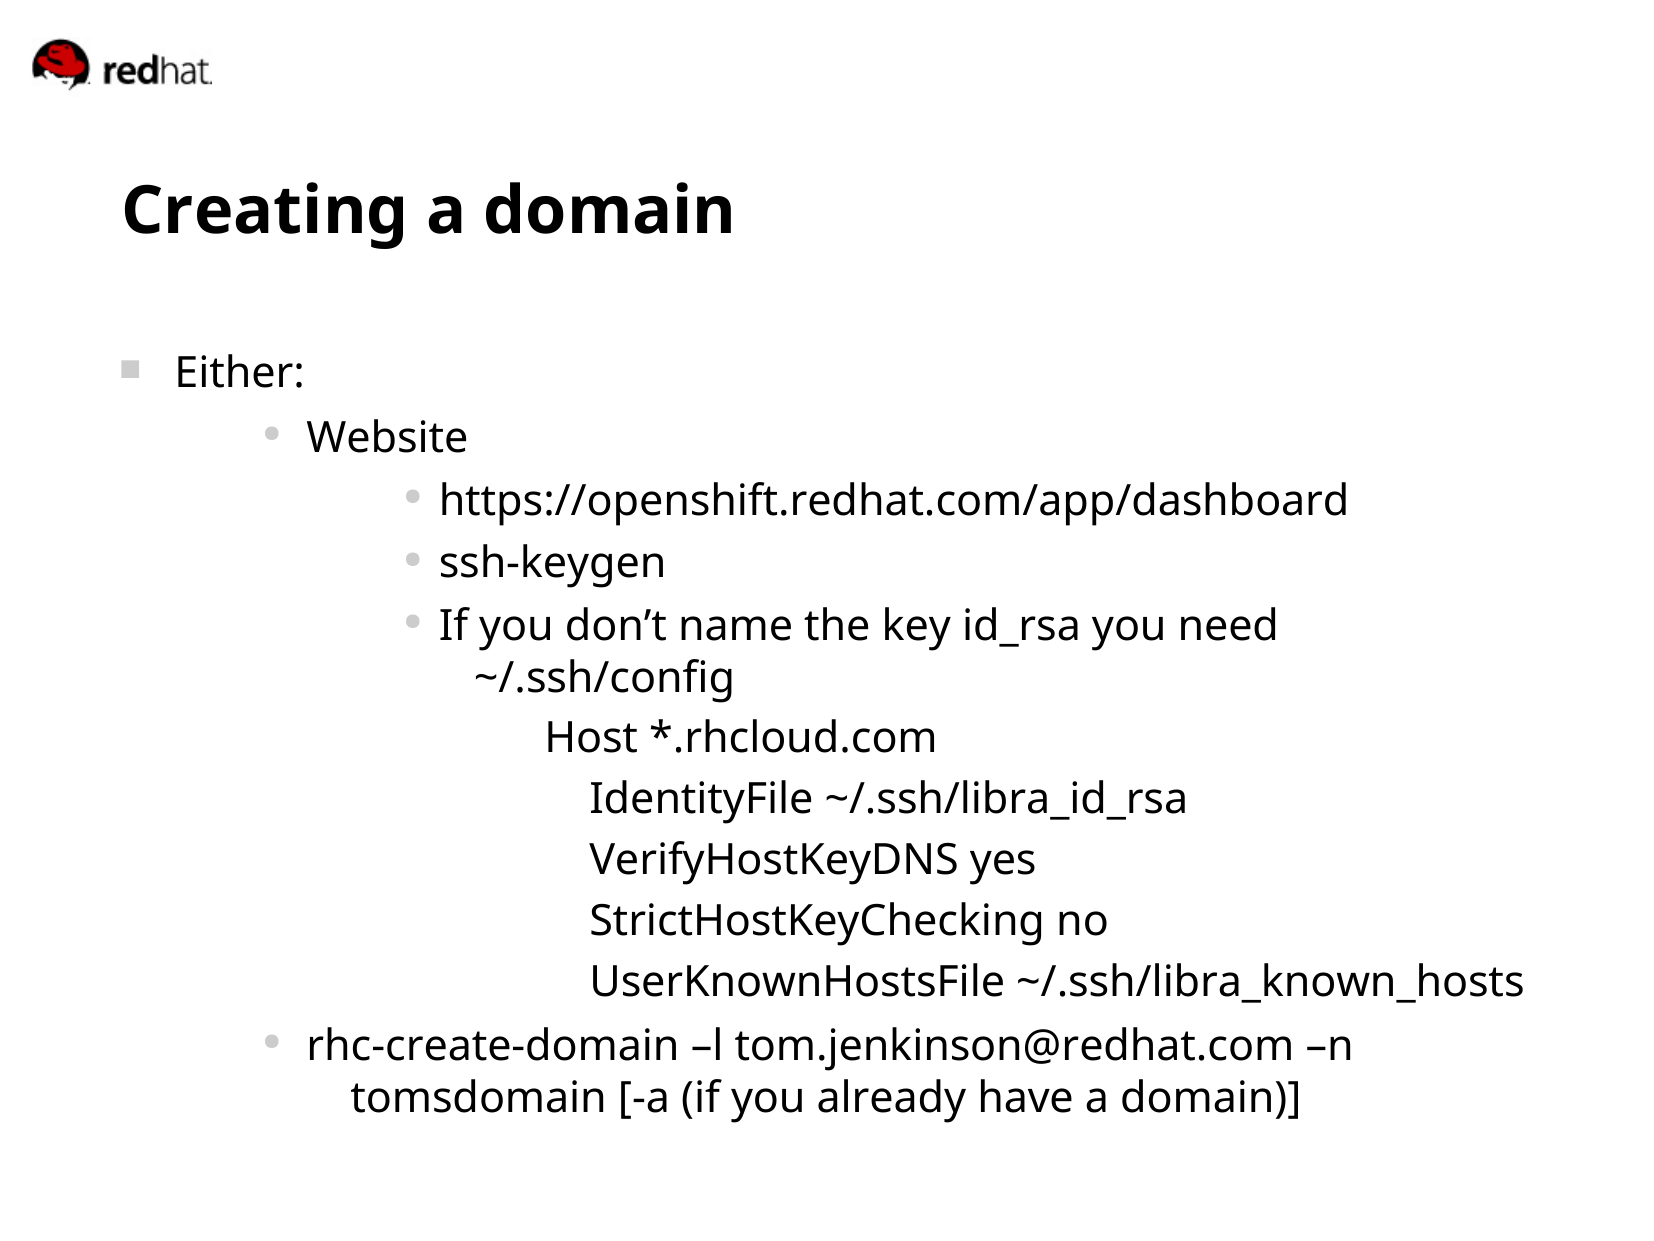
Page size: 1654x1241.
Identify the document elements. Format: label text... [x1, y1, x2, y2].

list Either: Website https://openshift.redhat.com/app/dashboard ssh-keygen If you don’t name the key id_rsa you need ~/.ssh/config Host *.rhcloud.com IdentityFile ~/.ssh/libra_id_rsa VerifyHostKeyDNS yes StrictHostKeyChecking no UserKnownHostsFile ~/.ssh/libra_known_hosts rhc-create-domain –l tom.jenkinson@redhat.com –n tomsdomain [-a (if you already have a domain)] [121, 344, 1534, 1127]
title Creating a domain [121, 102, 1534, 310]
